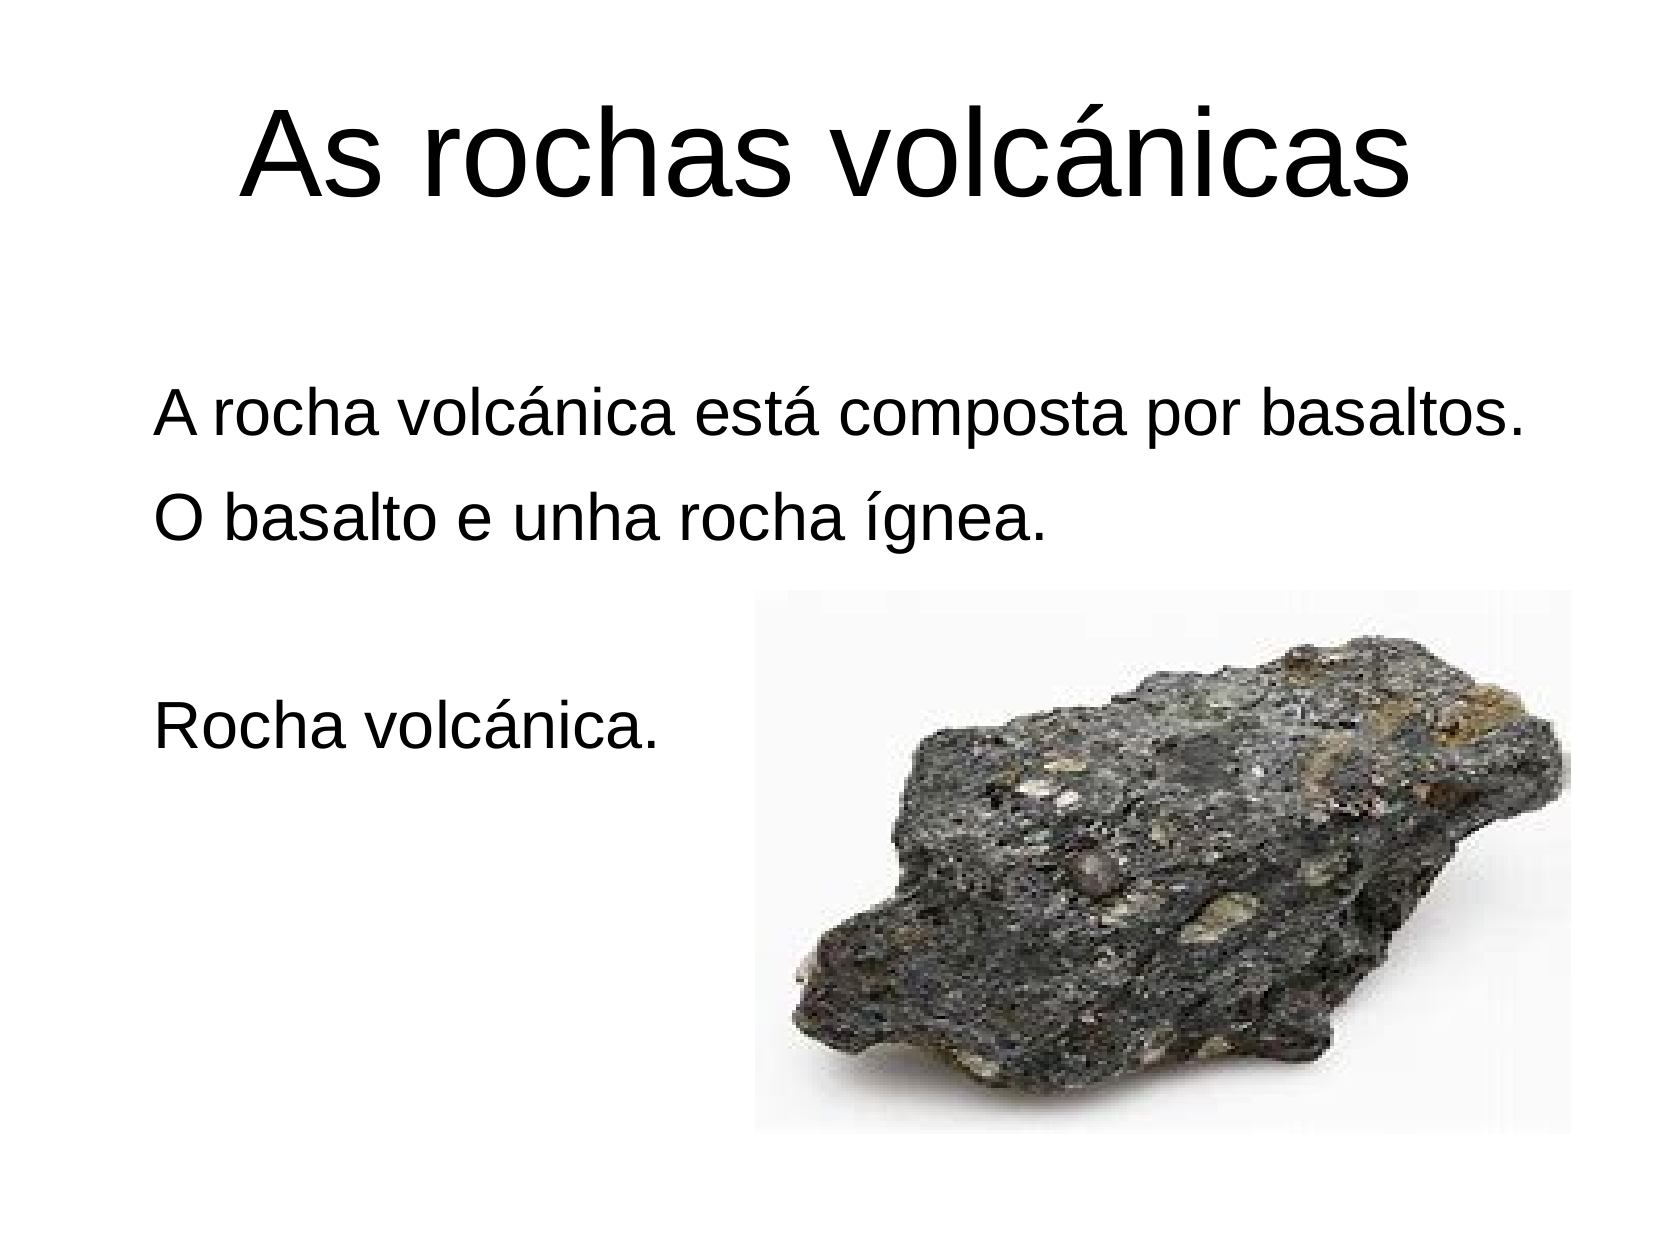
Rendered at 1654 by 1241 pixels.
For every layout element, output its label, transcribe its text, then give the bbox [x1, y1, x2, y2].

title As rochas volcánicas [82, 49, 1571, 257]
picture [755, 590, 1571, 1134]
list A rocha volcánica está composta por basaltos. O basalto e unha rocha ígnea. Rocha volcánica. [82, 290, 1571, 1109]
